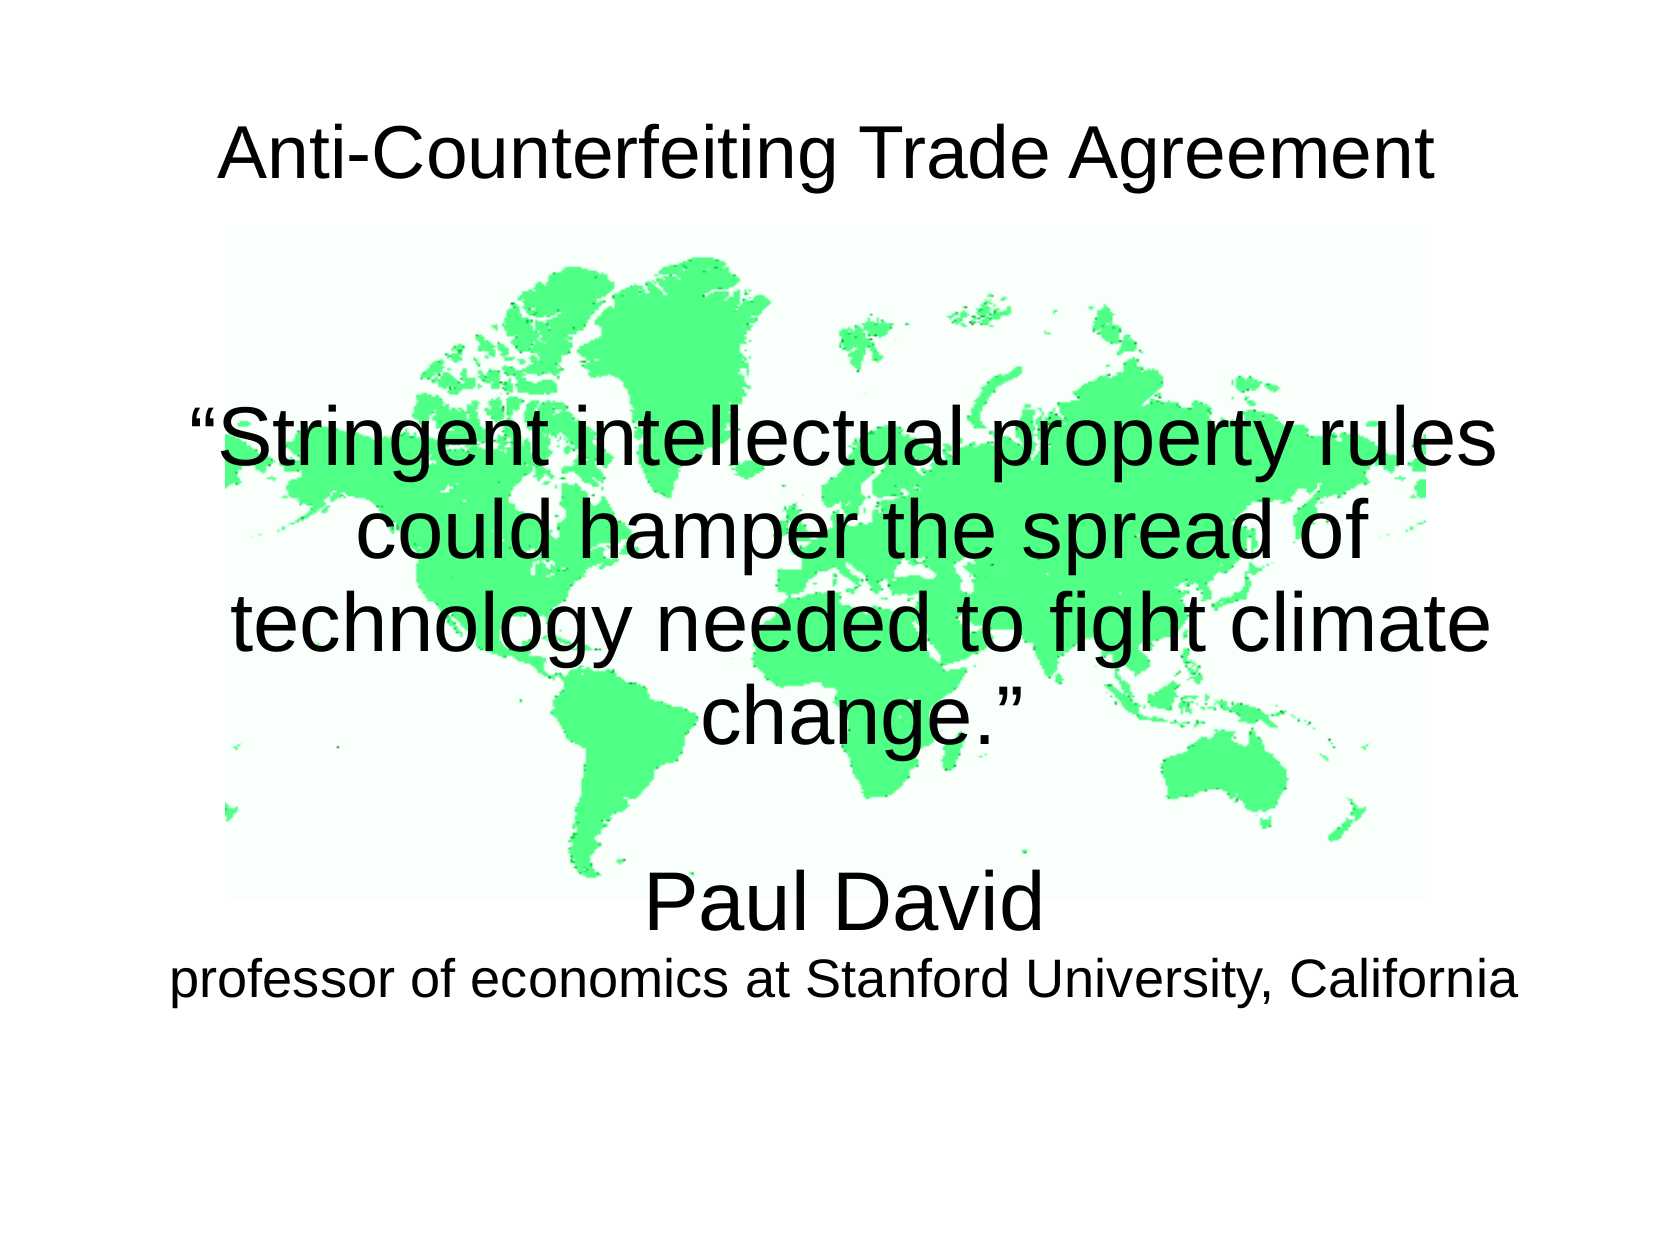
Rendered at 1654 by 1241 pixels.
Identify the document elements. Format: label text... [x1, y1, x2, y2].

subtitle “Stringent intellectual property rules could hamper the spread of technology needed to fight climate change.” Paul David professor of economics at Stanford University, California [82, 290, 1571, 1109]
title Anti-Counterfeiting Trade Agreement [82, 49, 1571, 257]
picture [225, 224, 1426, 290]
